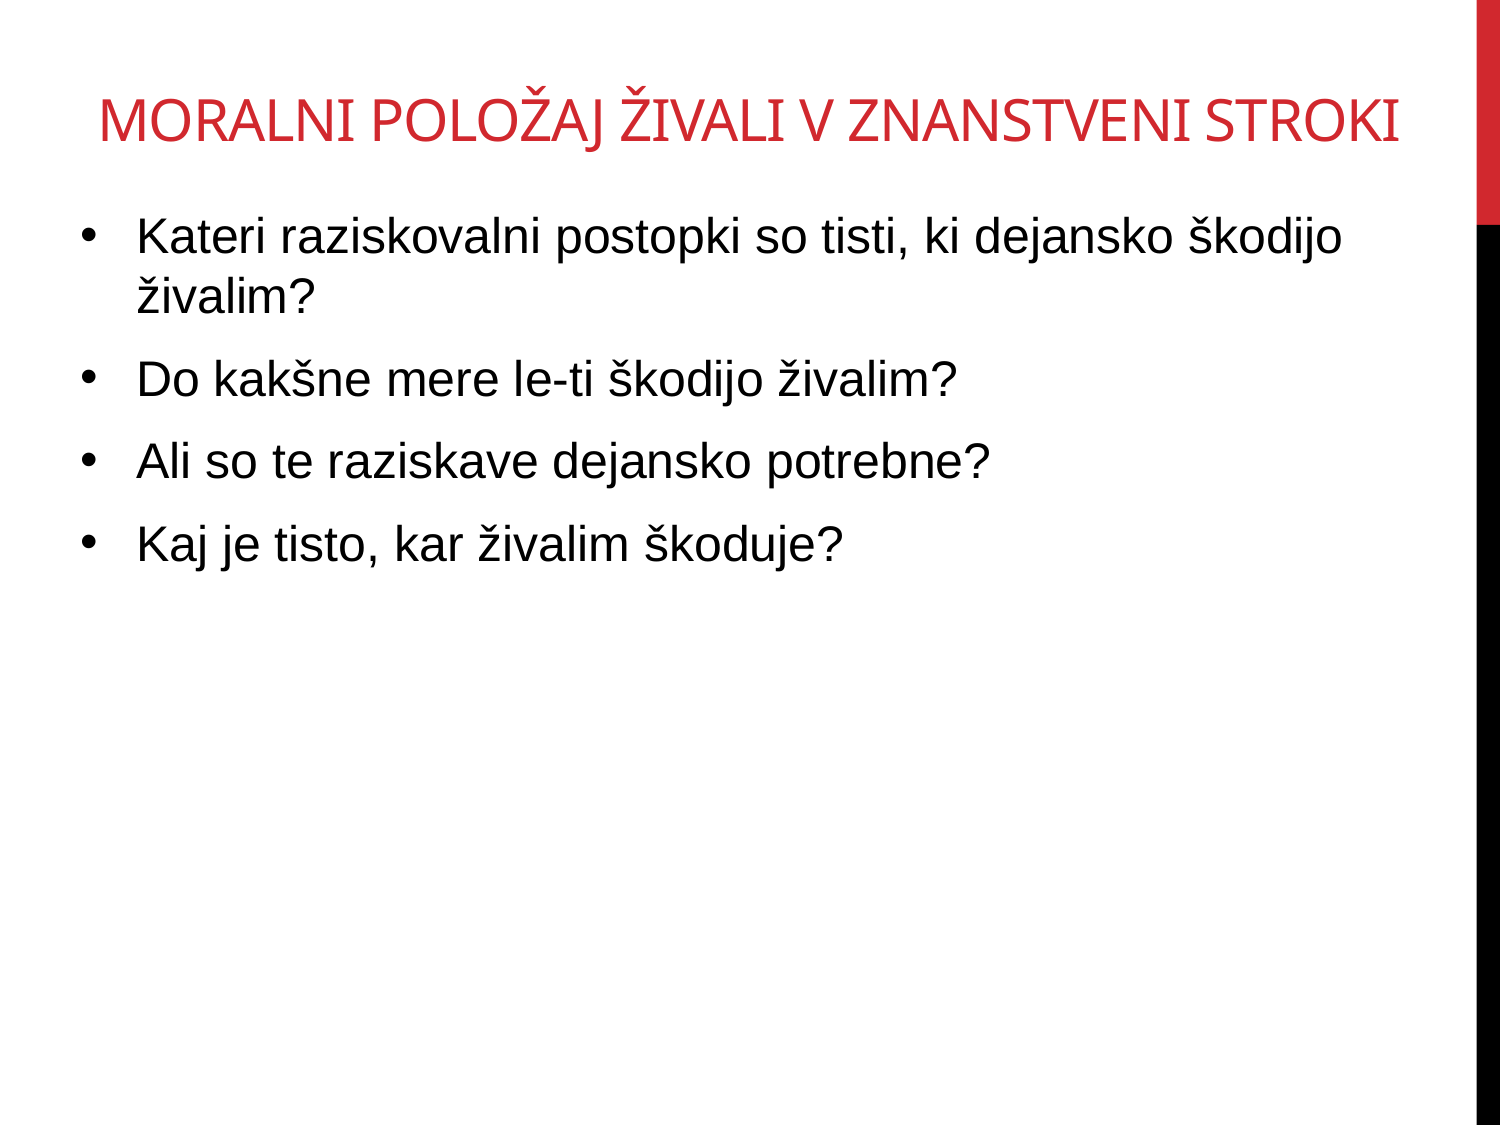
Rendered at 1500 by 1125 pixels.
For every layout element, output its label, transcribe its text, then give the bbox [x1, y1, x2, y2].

list Kateri raziskovalni postopki so tisti, ki dejansko škodijo živalim? Do kakšne mere le-ti škodijo živalim? Ali so te raziskave dejansko potrebne? Kaj je tisto, kar živalim škoduje? [64, 196, 1424, 1005]
title Moralni položaj živali v znanstveni stroki [75, 25, 1424, 161]
